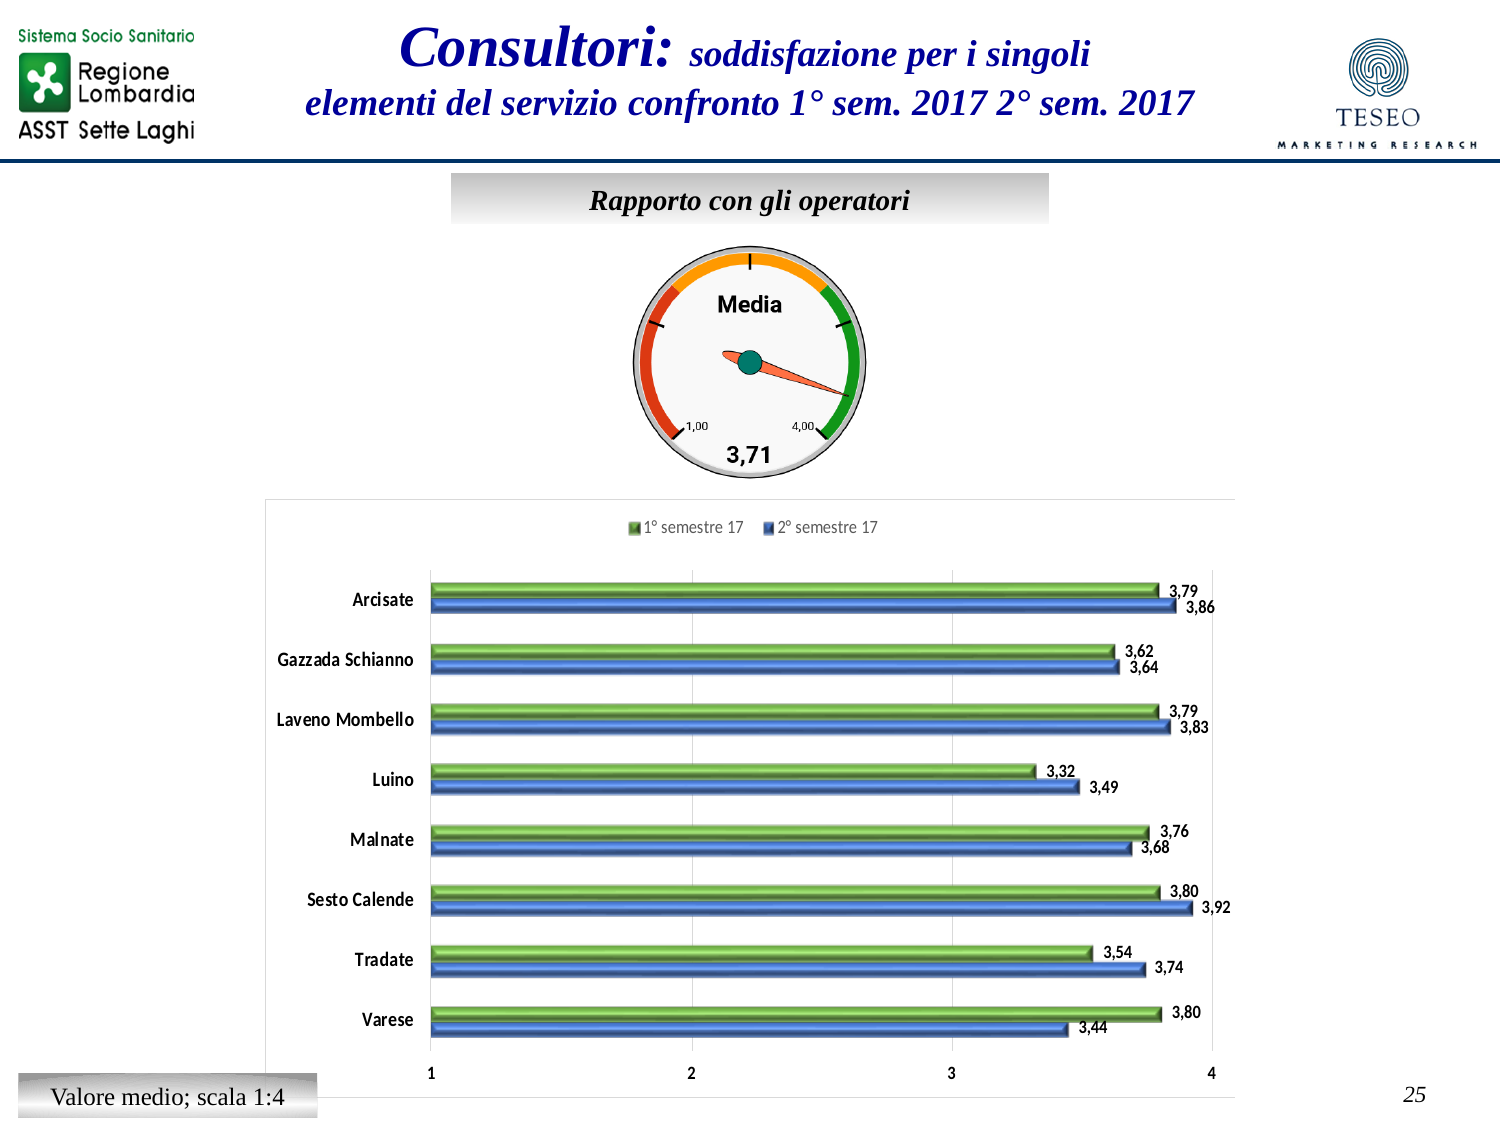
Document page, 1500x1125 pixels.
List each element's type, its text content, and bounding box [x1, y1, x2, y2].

picture [1294, 30, 1481, 149]
picture [265, 231, 1235, 1098]
picture [19, 26, 194, 148]
text_box Consultori: soddisfazione per i singoli elementi del servizio confronto 1° sem. 2017 2° sem. 2017 [206, 25, 1294, 151]
text_box Rapporto con gli operatori [451, 173, 1049, 224]
text_box Valore medio; scala 1:4 [18, 1073, 318, 1118]
